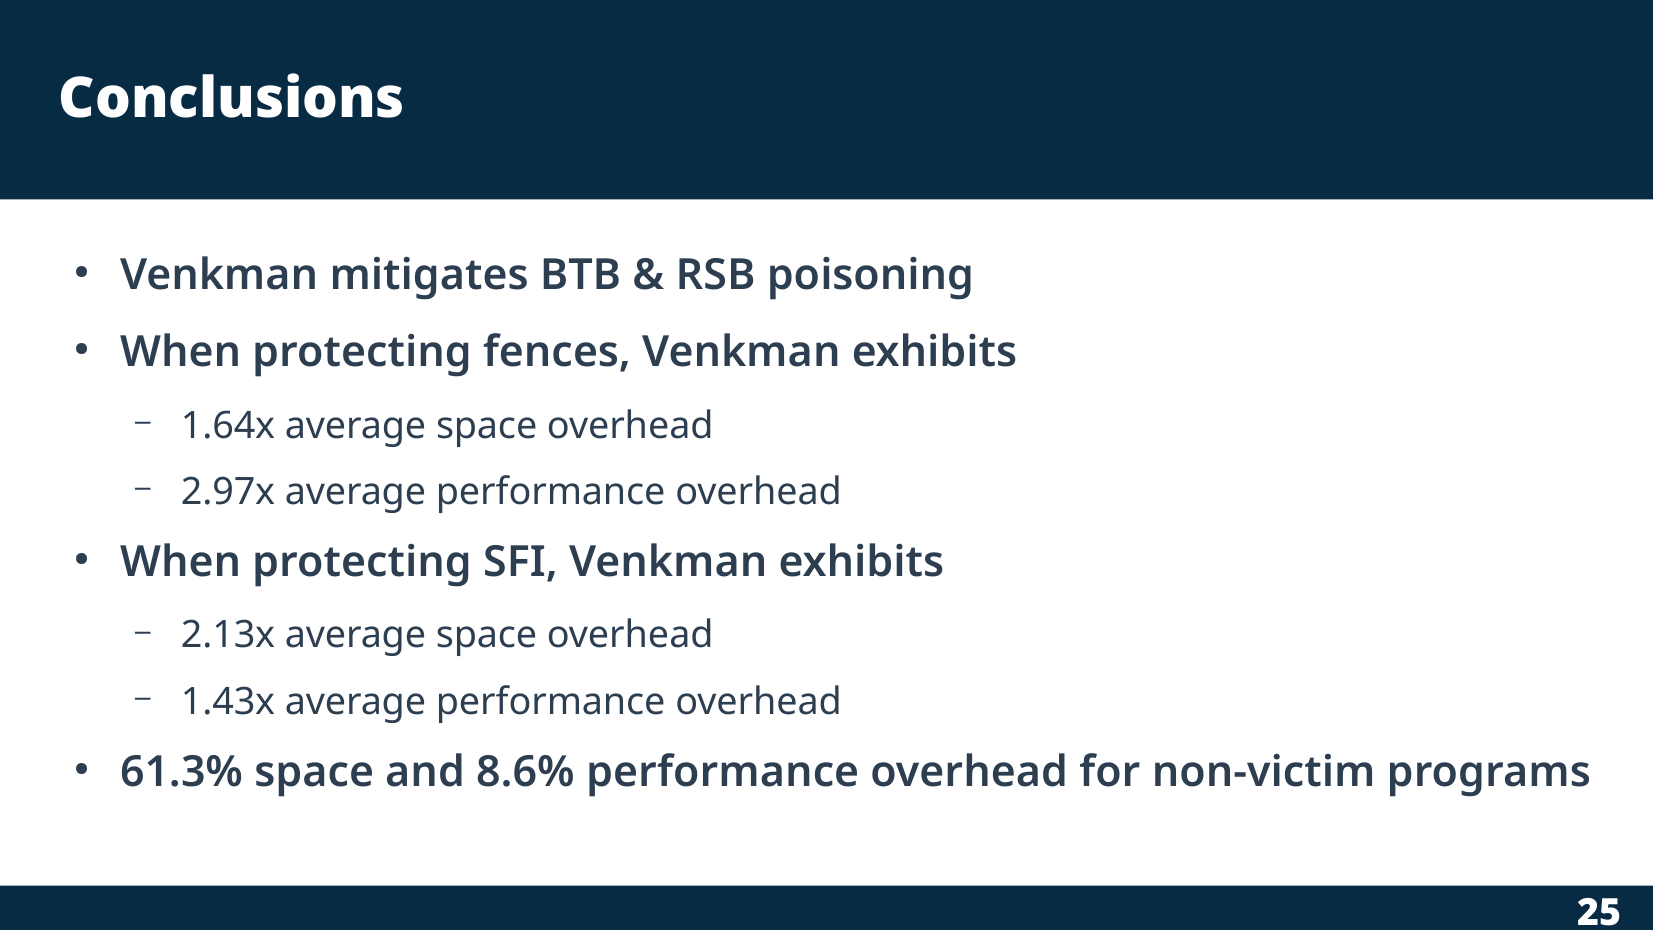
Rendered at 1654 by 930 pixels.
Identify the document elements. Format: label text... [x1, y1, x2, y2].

title Conclusions [58, 36, 1594, 155]
list Venkman mitigates BTB & RSB poisoning When protecting fences, Venkman exhibits 1.64x average space overhead 2.97x average performance overhead When protecting SFI, Venkman exhibits 2.13x average space overhead 1.43x average performance overhead 61.3% space and 8.6% performance overhead for non-victim programs [58, 243, 1594, 864]
